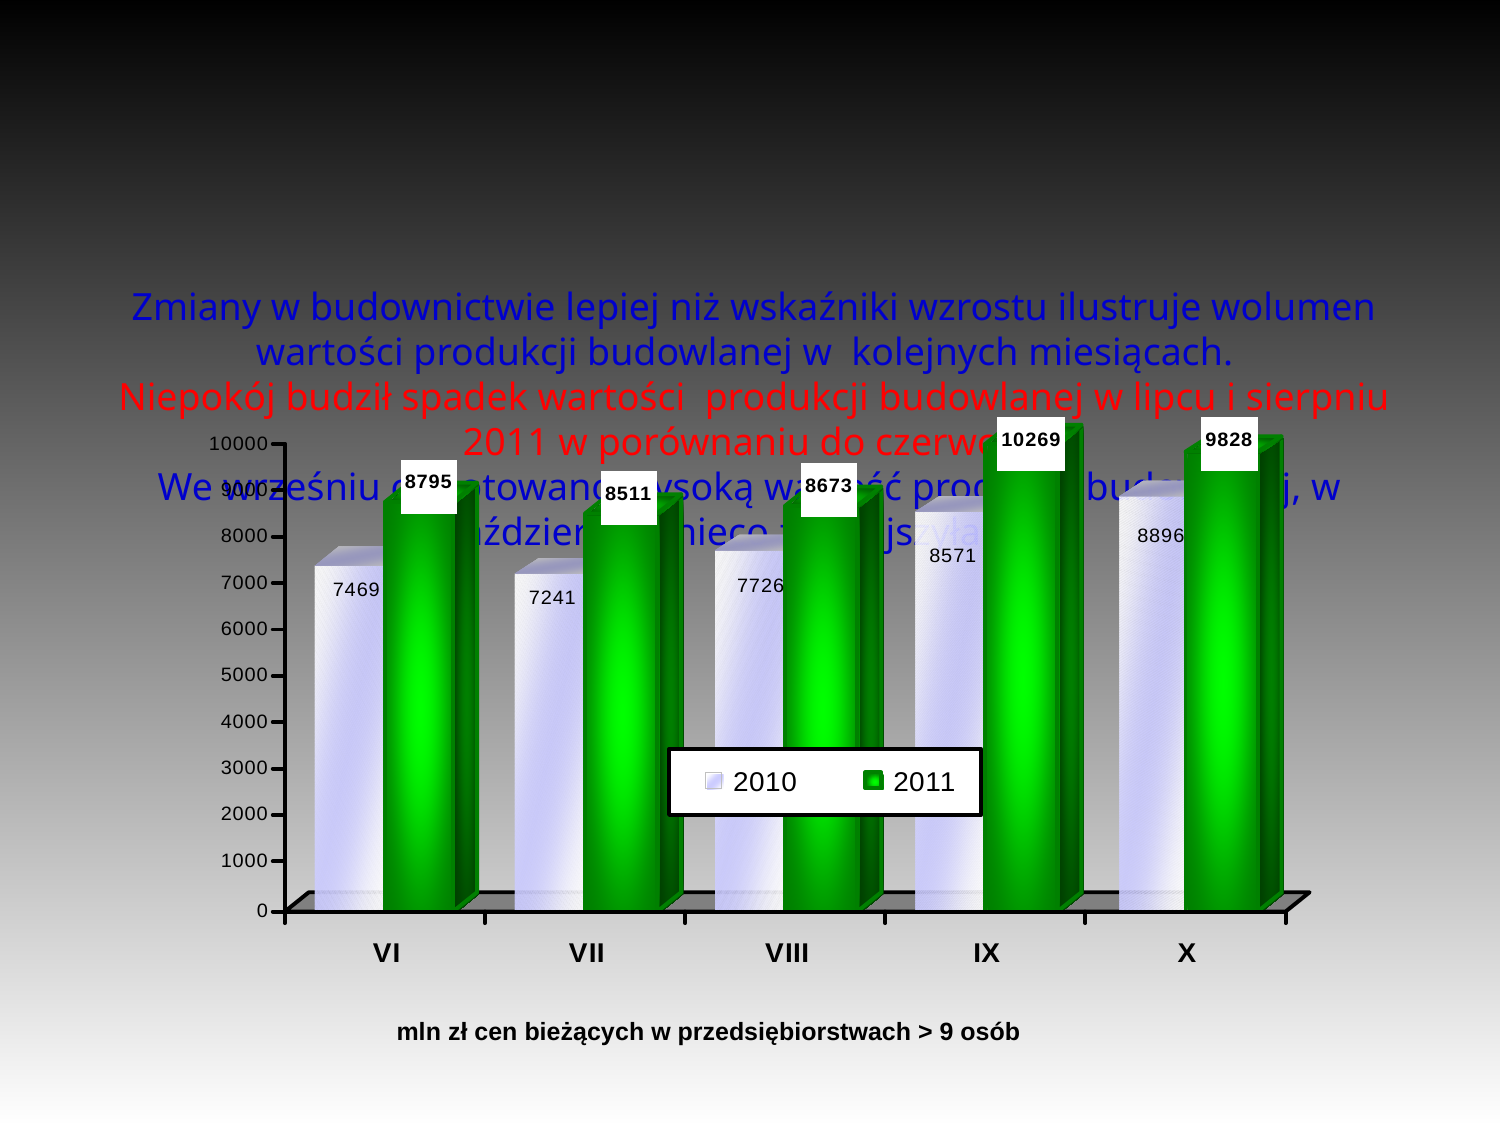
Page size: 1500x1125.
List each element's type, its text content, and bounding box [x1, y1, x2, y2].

title Zmiany w budownictwie lepiej niż wskaźniki wzrostu ilustruje wolumen wartości produkcji budowlanej w kolejnych miesiącach. Niepokój budził spadek wartości produkcji budowlanej w lipcu i sierpniu 2011 w porównaniu do czerwca. We wrześniu odnotowano wysoką wartość produkcji budowlanej, w październiku nieco zmniejszyła się. [46, 35, 1453, 411]
chart [116, 397, 1398, 1043]
text_box mln zł cen bieżących w przedsiębiorstwach > 9 osób [374, 1007, 1125, 1053]
